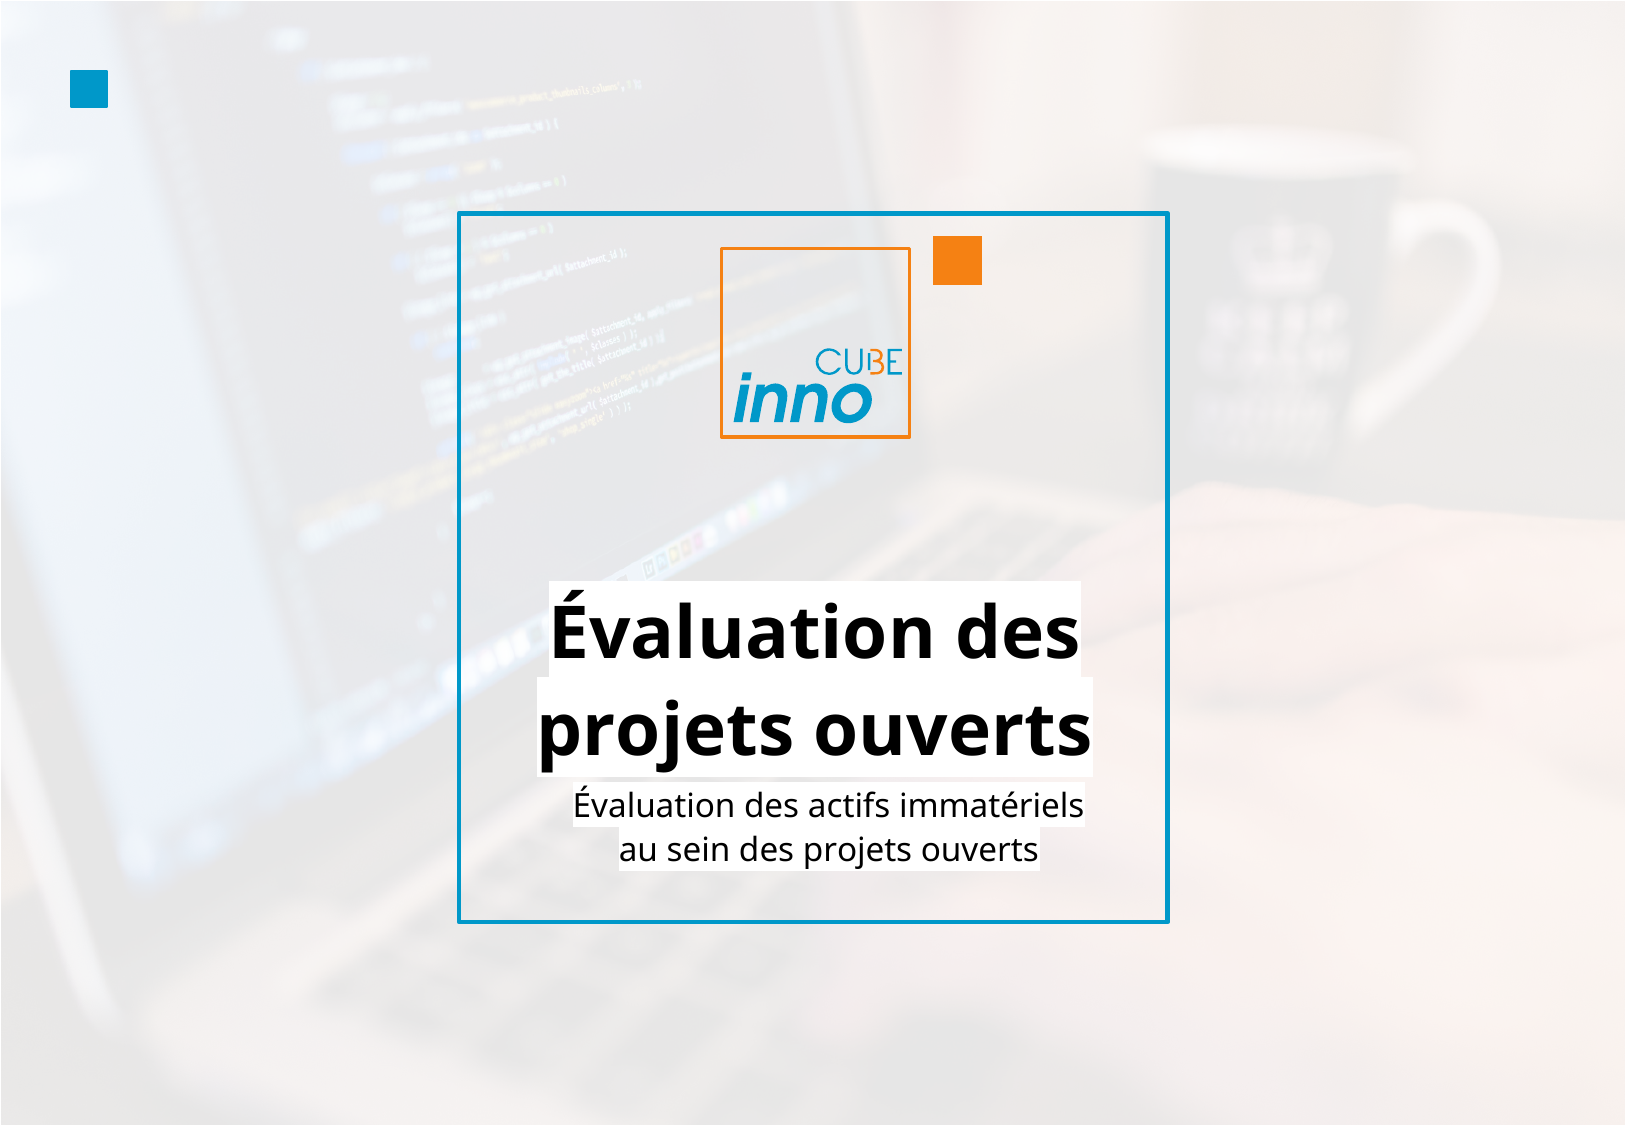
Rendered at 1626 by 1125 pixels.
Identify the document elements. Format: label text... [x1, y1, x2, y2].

list Évaluation des actifs immatériels au sein des projets ouverts [460, 797, 1170, 851]
list Évaluation des projets ouverts [460, 549, 1170, 797]
